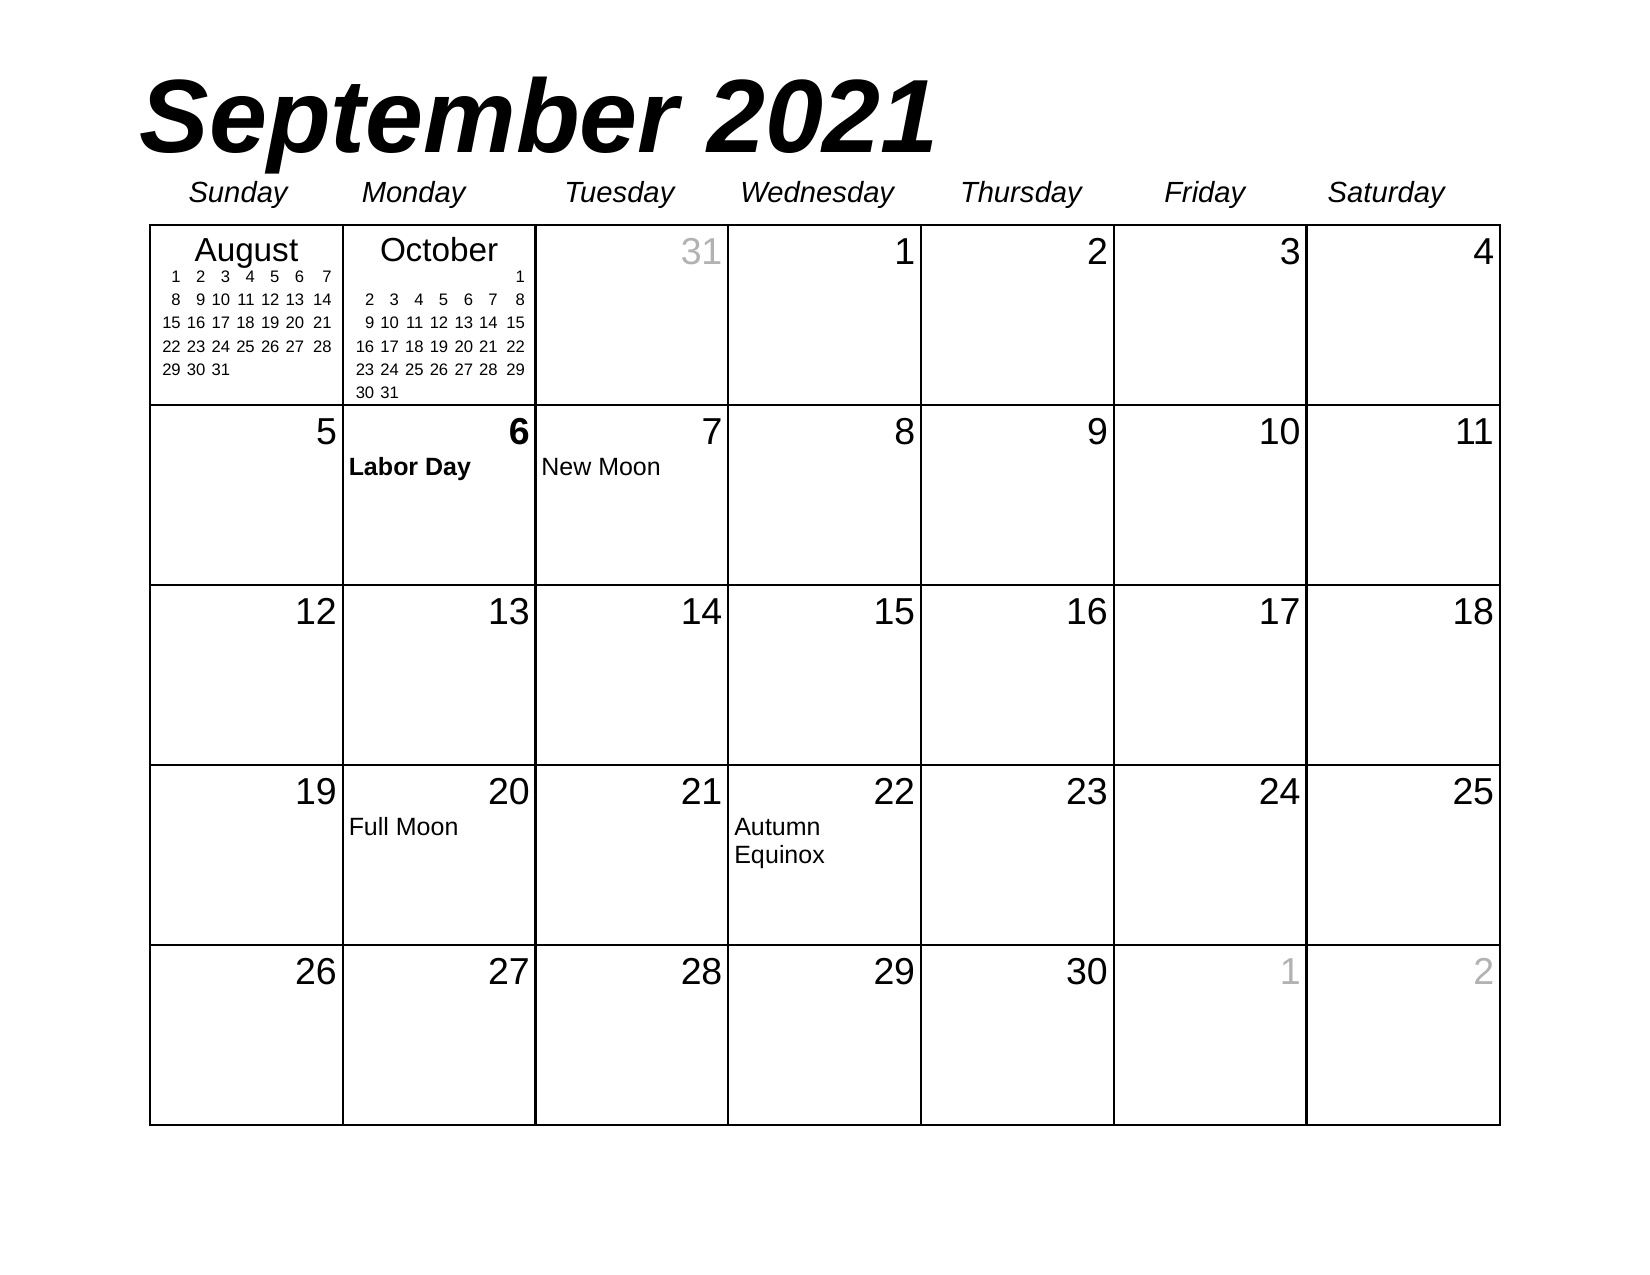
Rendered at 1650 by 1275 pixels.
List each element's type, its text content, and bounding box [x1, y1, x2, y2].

table_header 1 [498, 267, 525, 290]
table_cell 21 [537, 766, 727, 944]
table_cell 10 [205, 290, 230, 314]
table_cell 11 [399, 314, 424, 337]
table_cell 8 [156, 290, 181, 314]
table_cell [255, 360, 279, 383]
table_cell 12 [424, 314, 448, 337]
table_cell 29 [729, 946, 920, 1124]
table_cell 7 [473, 290, 498, 314]
table_header [448, 267, 473, 290]
table_cell 17 [205, 314, 230, 337]
table_cell 7 New Moon [537, 406, 727, 584]
table_cell 29 [498, 360, 525, 383]
table_cell 11 [230, 290, 255, 314]
table_cell 11 [1308, 406, 1499, 584]
table_cell 30 [181, 360, 205, 383]
table_cell 22 Autumn Equinox [729, 766, 920, 944]
table_cell 8 [729, 406, 920, 584]
table_header 5 [255, 267, 279, 290]
table_cell 30 [922, 946, 1113, 1124]
table_cell 30 [349, 383, 374, 406]
table_header 4 [230, 267, 255, 290]
table_cell 2 [1308, 946, 1499, 1124]
table_cell 6 [448, 290, 473, 314]
table_header October [344, 226, 534, 404]
table_cell [399, 383, 424, 406]
table_cell 27 [279, 337, 304, 360]
table_cell 25 [230, 337, 255, 360]
text_box Sunday Monday Tuesday Wednesday Thursday Friday Saturday [173, 168, 1495, 221]
table_cell [448, 383, 473, 406]
table_cell 25 [399, 360, 424, 383]
table_cell 20 [279, 314, 304, 337]
table_cell 9 [181, 290, 205, 314]
table_header 31 [537, 226, 727, 404]
table_cell 21 [473, 337, 498, 360]
table_cell 9 [922, 406, 1113, 584]
table_cell 12 [151, 586, 342, 764]
table_header [349, 267, 374, 290]
table_header [424, 267, 448, 290]
table_cell 12 [255, 290, 279, 314]
table_cell 28 [304, 337, 332, 360]
table_cell 19 [424, 337, 448, 360]
table_cell 17 [374, 337, 399, 360]
table_cell 13 [344, 586, 534, 764]
table_cell 20 [448, 337, 473, 360]
table_cell 6 Labor Day [344, 406, 534, 584]
table_cell 16 [922, 586, 1113, 764]
table_cell 10 [1115, 406, 1305, 584]
table_cell [230, 383, 255, 407]
table_cell 10 [374, 314, 399, 337]
table_cell 30 [198, 365, 203, 374]
table_cell 13 [279, 290, 304, 314]
table_cell [181, 383, 205, 407]
table_cell 14 [304, 290, 332, 314]
table_cell 27 [448, 360, 473, 383]
table_cell [156, 383, 181, 407]
table_cell 29 [156, 360, 181, 383]
table_cell 15 [498, 314, 525, 337]
table_header [473, 267, 498, 290]
table_cell 24 [1115, 766, 1305, 944]
table_cell 9 [349, 314, 374, 337]
table_cell 19 [255, 314, 279, 337]
table_header 6 [279, 267, 304, 290]
table_cell 31 [374, 383, 399, 406]
table_cell 28 [537, 946, 727, 1124]
table_cell 23 [922, 766, 1113, 944]
table_cell 28 [473, 360, 498, 383]
table_cell 24 [374, 360, 399, 383]
table_cell 18 [399, 337, 424, 360]
table_cell 26 [151, 946, 342, 1124]
table_cell 5 [424, 290, 448, 314]
table_cell 4 [399, 290, 424, 314]
table_header August [151, 226, 342, 404]
table_cell [473, 383, 498, 406]
table_cell 18 [230, 314, 255, 337]
table_cell 1 [1115, 946, 1305, 1124]
table_cell 27 [344, 946, 534, 1124]
table_cell [255, 383, 279, 407]
table_cell 14 [473, 314, 498, 337]
text_box September 2021 [124, 50, 1587, 192]
table_cell [279, 360, 304, 383]
table_cell 3 [374, 290, 399, 314]
table_cell [304, 383, 332, 407]
table_cell 22 [498, 337, 525, 360]
table_cell [498, 383, 525, 406]
table_cell 23 [349, 360, 374, 383]
table_header 2 [181, 267, 205, 290]
table_cell 20 Full Moon [344, 766, 534, 944]
table_header 7 [304, 267, 332, 290]
table_cell 31 [205, 360, 230, 383]
table_header 1 [729, 226, 920, 404]
table_cell 16 [349, 337, 374, 360]
table_header 2 [922, 226, 1113, 404]
table_cell [279, 383, 304, 407]
table_cell 2 [349, 290, 374, 314]
table_cell 19 [151, 766, 342, 944]
table_cell 25 [1308, 766, 1499, 944]
table_cell 15 [156, 314, 181, 337]
table_cell 14 [537, 586, 727, 764]
table_cell 22 [156, 337, 181, 360]
table_cell 13 [448, 314, 473, 337]
table_cell [304, 360, 332, 383]
table_cell [424, 383, 448, 406]
table_cell 15 [729, 586, 920, 764]
table_cell [205, 383, 230, 407]
table_cell 17 [1115, 586, 1305, 764]
table_cell 26 [424, 360, 448, 383]
table_cell 24 [205, 337, 230, 360]
table_header 4 [1308, 226, 1499, 404]
table_cell 18 [1308, 586, 1499, 764]
table_header 3 [1115, 226, 1305, 404]
table_cell [230, 360, 255, 383]
table_header 3 [205, 267, 230, 290]
table_cell 5 [151, 406, 342, 584]
table_header August [239, 245, 248, 259]
table_header 1 [156, 267, 181, 290]
table_cell 16 [181, 314, 205, 337]
table_cell 23 [181, 337, 205, 360]
table_cell 26 [255, 337, 279, 360]
table_cell 8 [498, 290, 525, 314]
table_header [399, 267, 424, 290]
table_header [374, 267, 399, 290]
table_cell 21 [304, 314, 332, 337]
